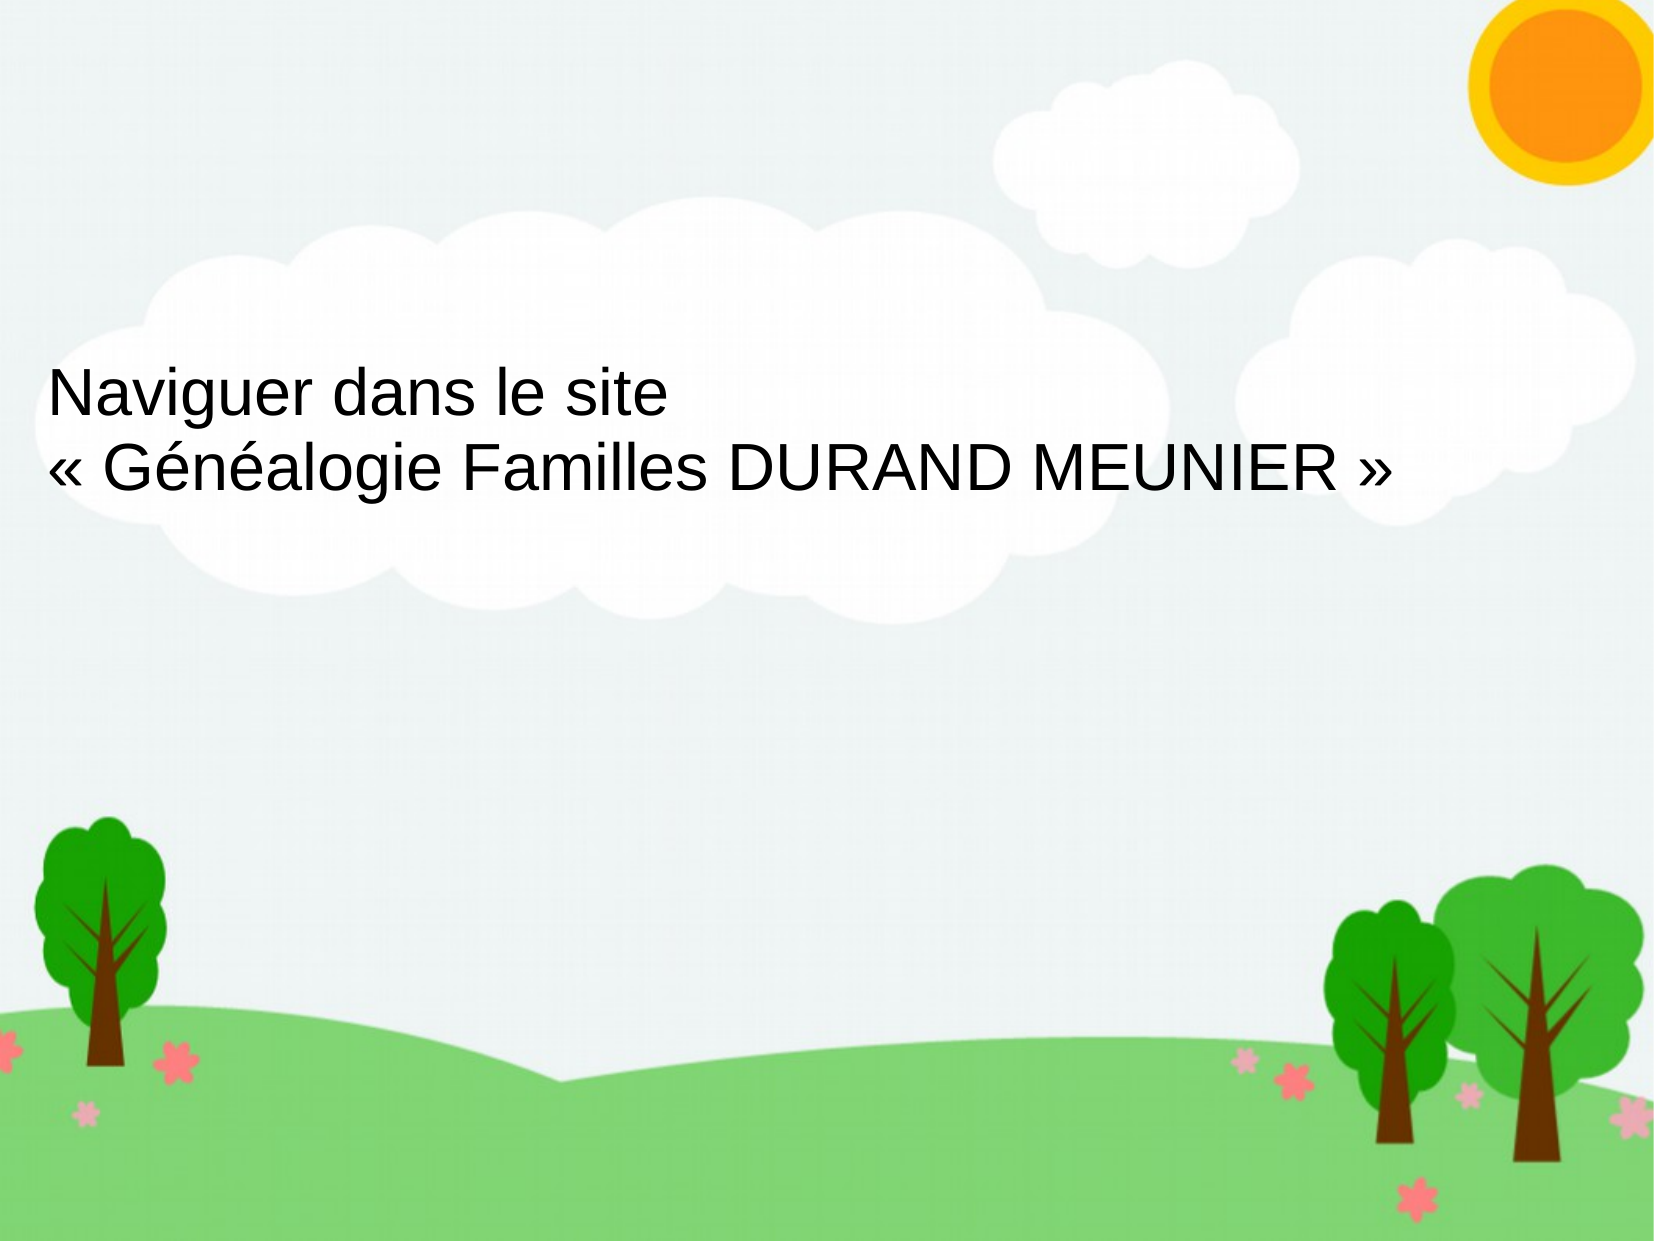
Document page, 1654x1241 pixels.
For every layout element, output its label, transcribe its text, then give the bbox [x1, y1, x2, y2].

title Naviguer dans le site « Généalogie Familles DURAND MEUNIER » [47, 283, 1512, 577]
picture [0, 0, 1654, 1241]
